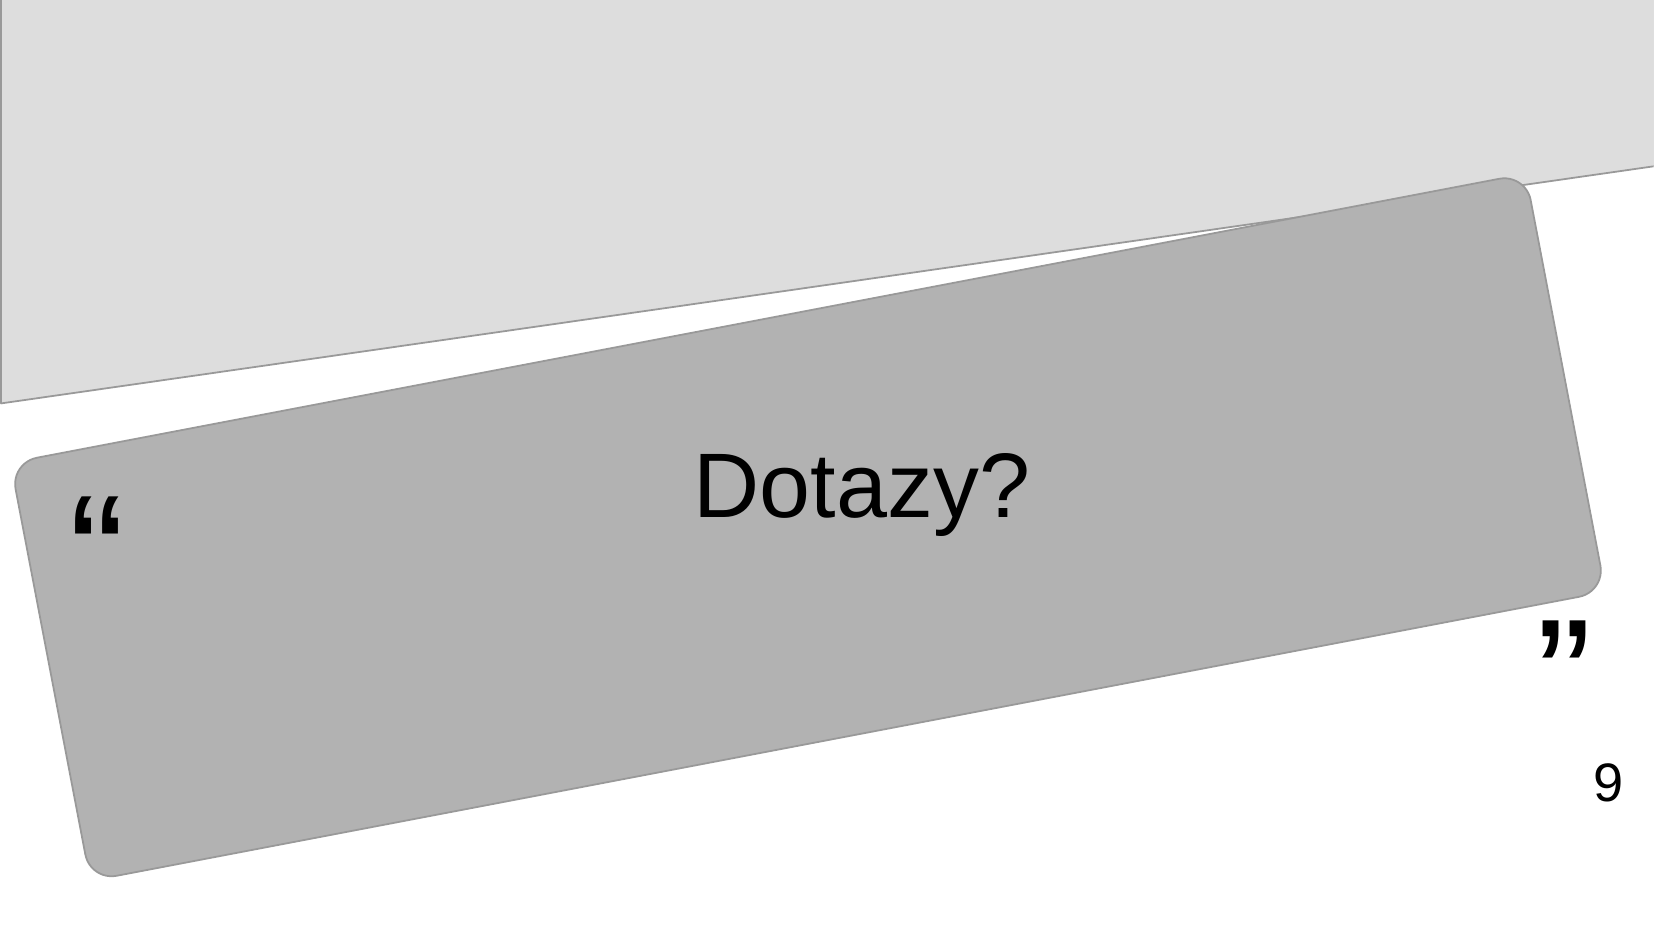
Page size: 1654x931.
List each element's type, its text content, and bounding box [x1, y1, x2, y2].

list Dotazy? [99, 434, 1555, 789]
